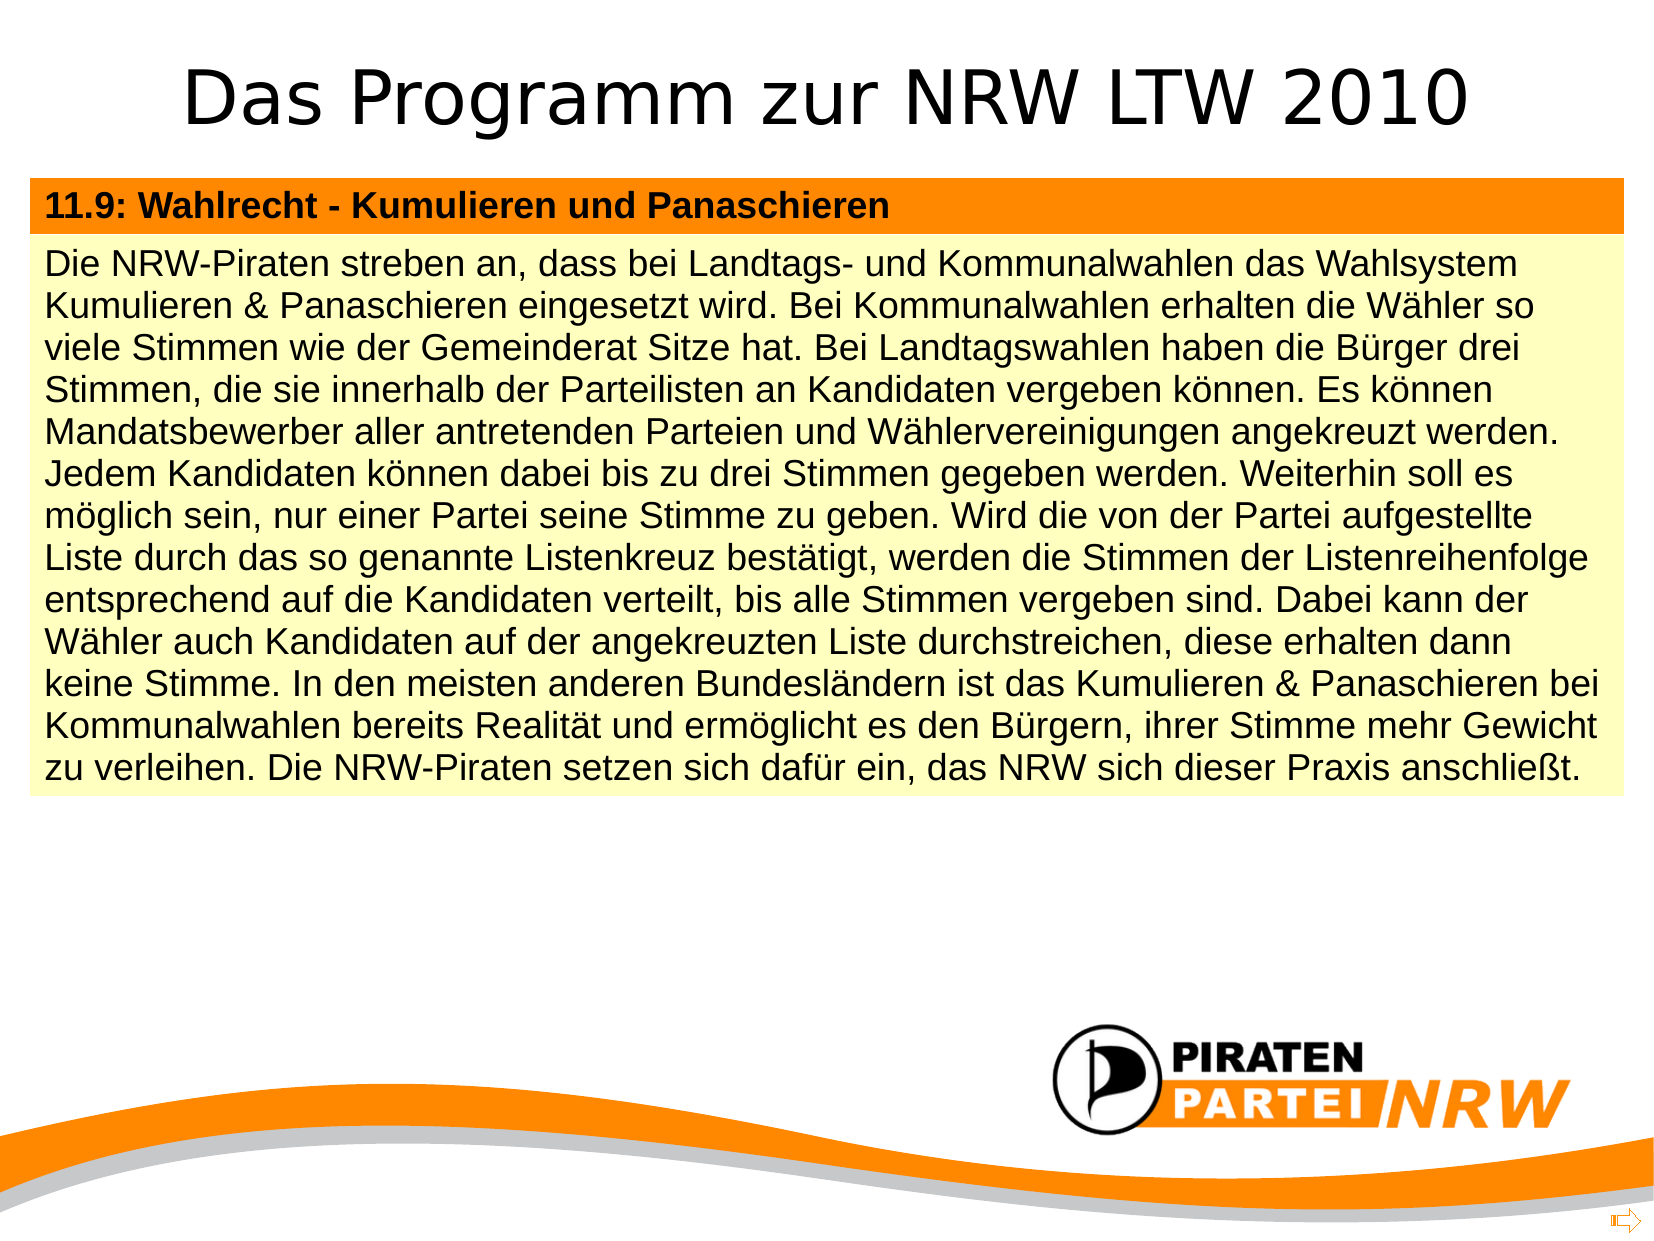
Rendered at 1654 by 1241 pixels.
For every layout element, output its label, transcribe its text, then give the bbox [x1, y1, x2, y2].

table_cell Die NRW-Piraten streben an, dass bei Landtags- und Kommunalwahlen das Wahlsystem Kumulieren & Panaschieren eingesetzt wird. Bei Kommunalwahlen erhalten die Wähler so viele Stimmen wie der Gemeinderat Sitze hat. Bei Landtagswahlen haben die Bürger drei Stimmen, die sie innerhalb der Parteilisten an Kandidaten vergeben können. Es können Mandatsbewerber aller antretenden Parteien und Wählervereinigungen angekreuzt werden. Jedem Kandidaten können dabei bis zu drei Stimmen gegeben werden. Weiterhin soll es möglich sein, nur einer Partei seine Stimme zu geben. Wird die von der Partei aufgestellte Liste durch das so genannte Listenkreuz bestätigt, werden die Stimmen der Listenreihenfolge entsprechend auf die Kandidaten verteilt, bis alle Stimmen vergeben sind. Dabei kann der Wähler auch Kandidaten auf der angekreuzten Liste durchstreichen, diese erhalten dann keine Stimme. In den meisten anderen Bundesländern ist das Kumulieren & Panaschieren bei Kommunalwahlen bereits Realität und ermöglicht es den Bürgern, ihrer Stimme mehr Gewicht zu verleihen. Die NRW-Piraten setzen sich dafür ein, das NRW sich dieser Praxis anschließt. [30, 235, 1624, 796]
table_header 11.9: Wahlrecht - Kumulieren und Panaschieren [30, 178, 1624, 234]
picture [1045, 1021, 1579, 1140]
title Das Programm zur NRW LTW 2010 [82, 54, 1571, 143]
